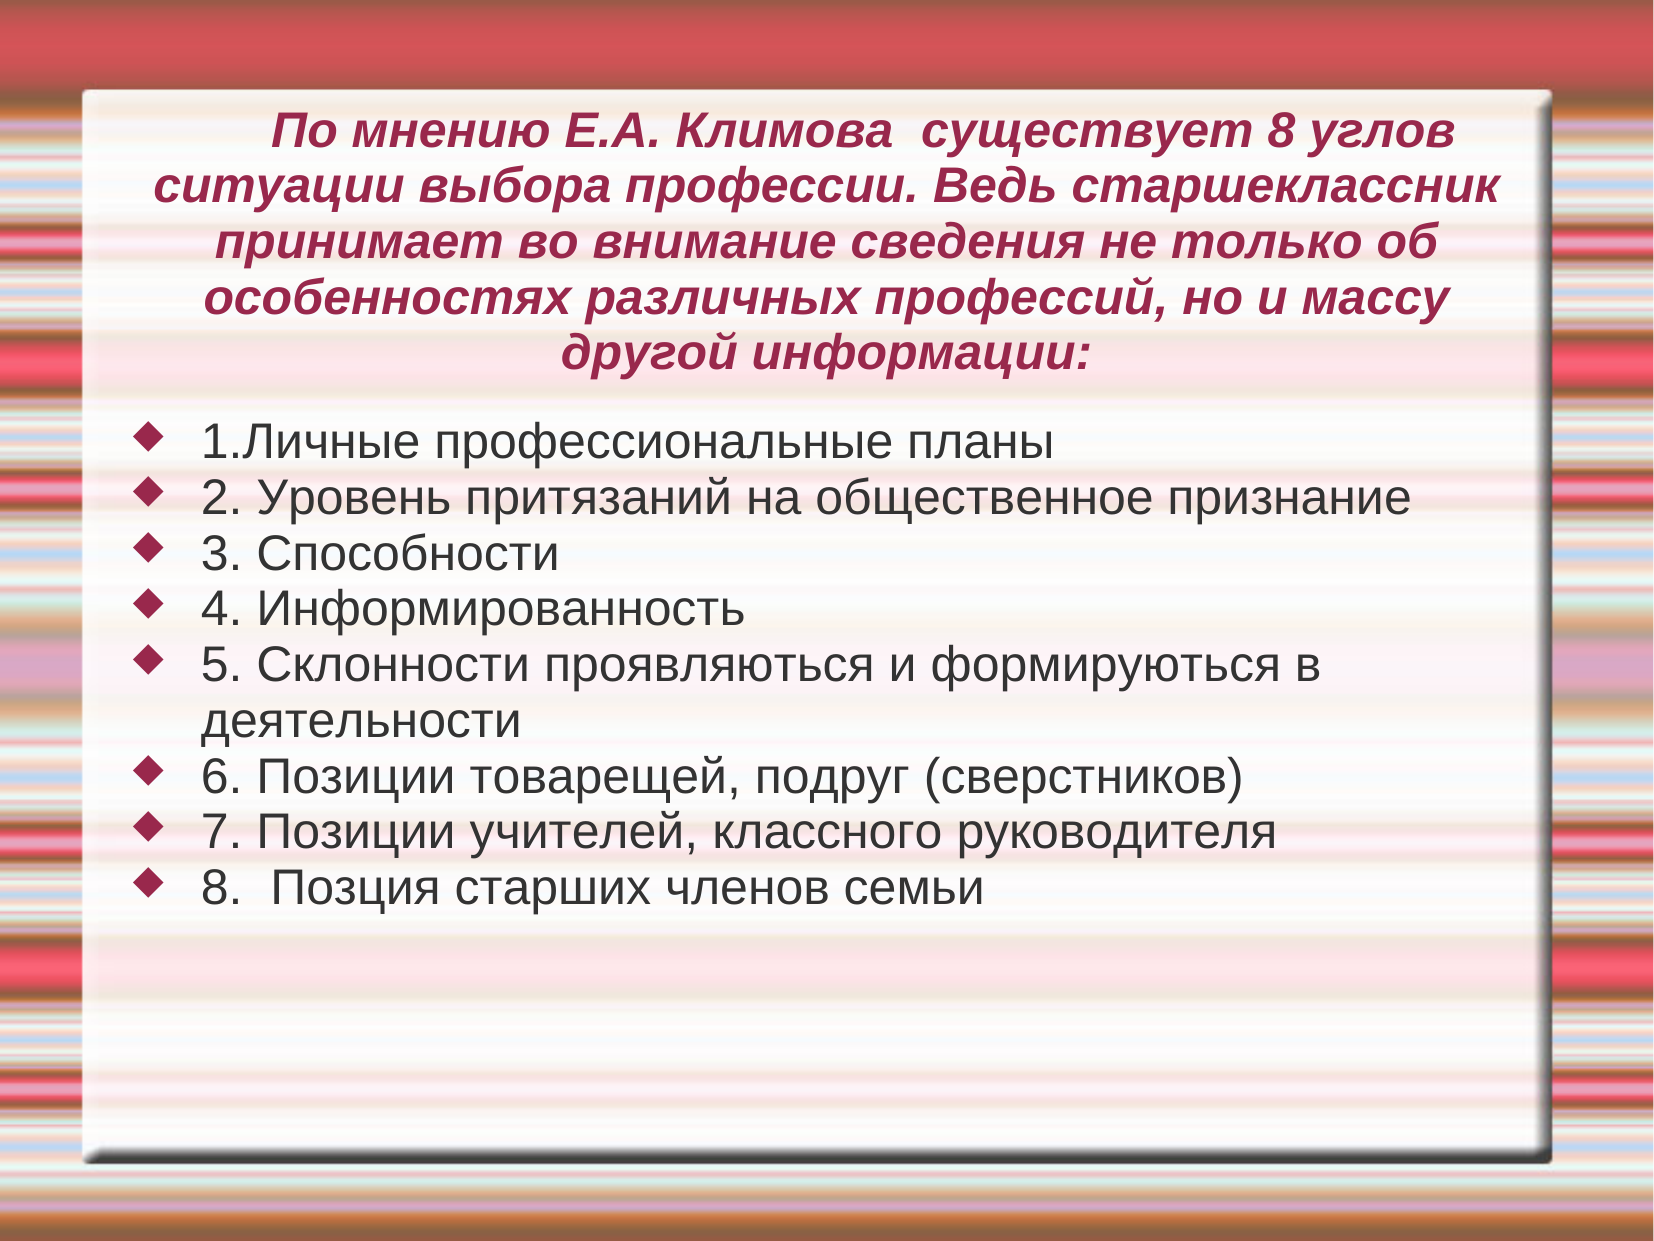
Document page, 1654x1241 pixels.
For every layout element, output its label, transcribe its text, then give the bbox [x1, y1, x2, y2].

list 1.Личные профессиональные планы 2. Уровень притязаний на общественное признание 3. Способности 4. Информированность 5. Склонности проявляються и формируються в деятельности 6. Позиции товарещей, подруг (сверстников) 7. Позиции учителей, классного руководителя 8. Позция старших членов семьи [118, 413, 1506, 1107]
picture [0, 0, 1654, 1241]
title По мнению Е.А. Климова существует 8 углов ситуации выбора профессии. Ведь старшеклассник принимает во внимание сведения не только об особенностях различных профессий, но и массу другой информации: [118, 98, 1536, 384]
